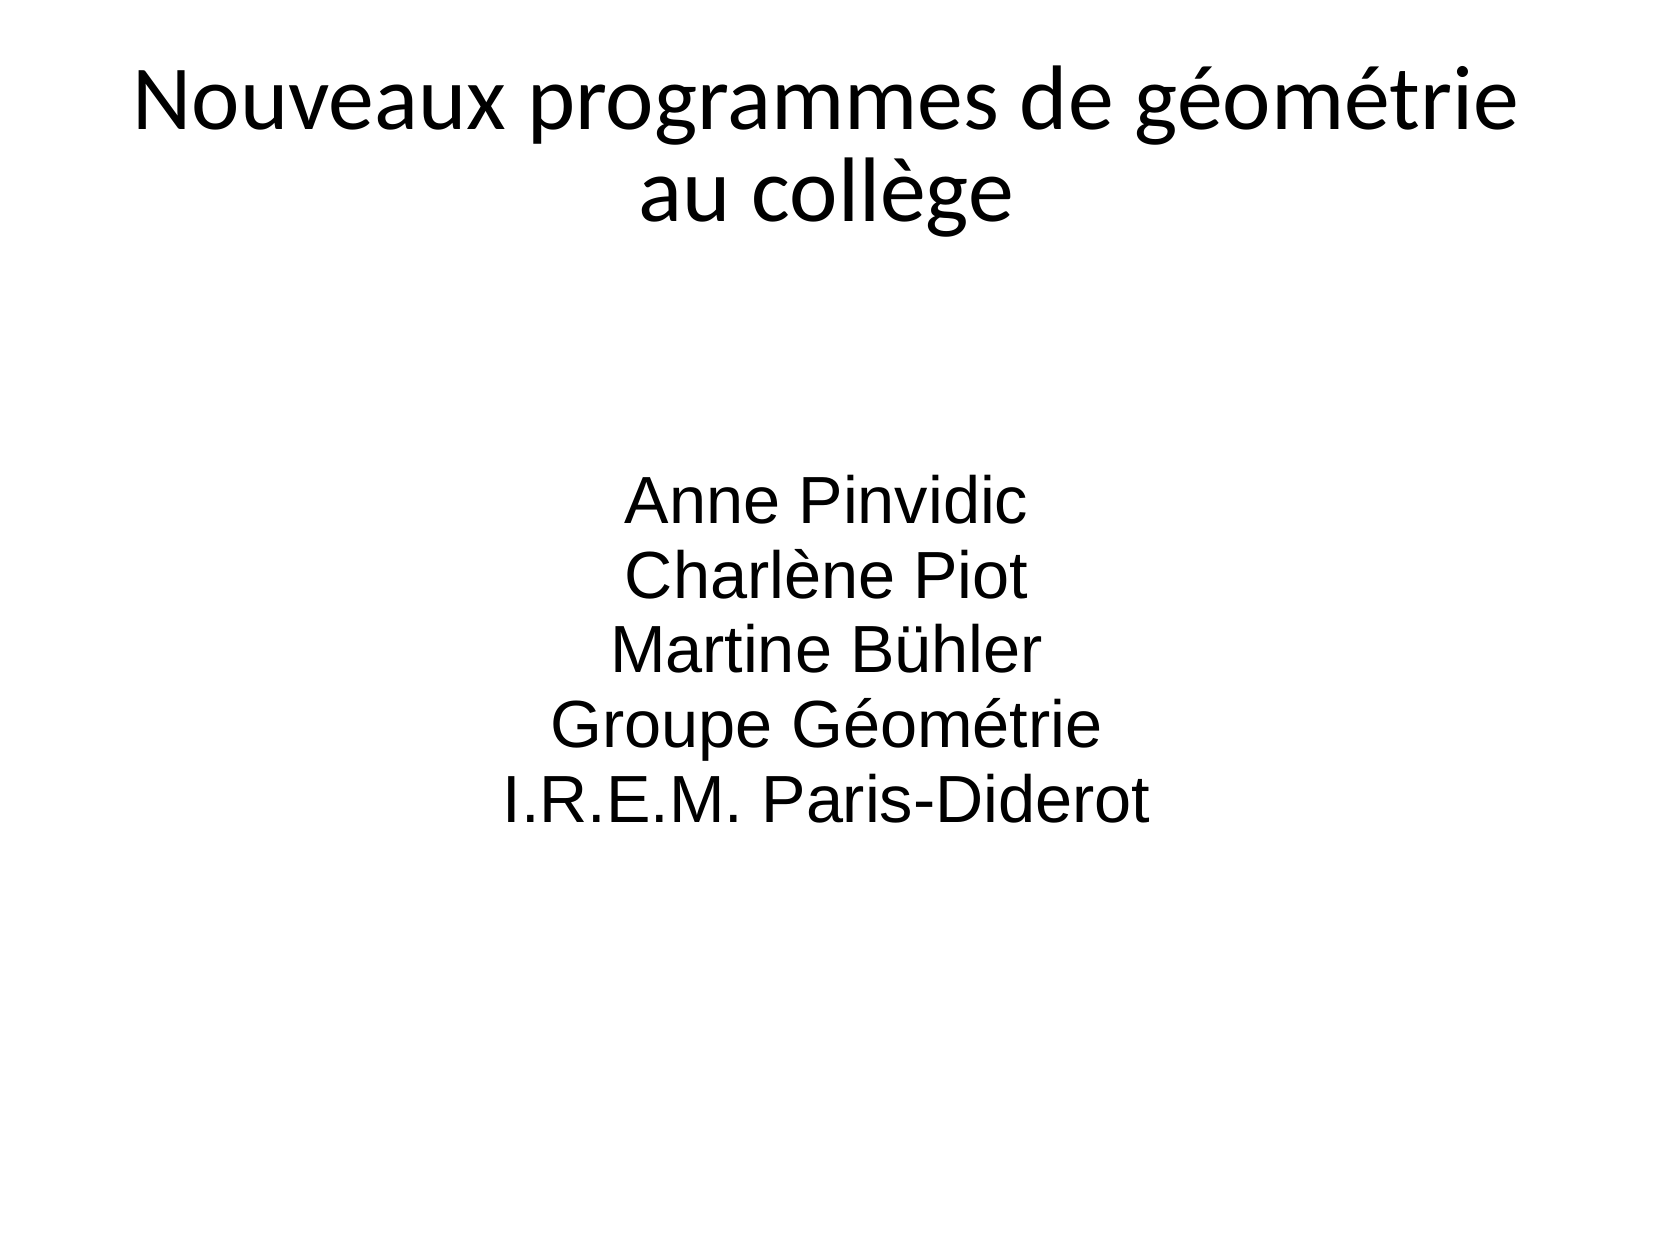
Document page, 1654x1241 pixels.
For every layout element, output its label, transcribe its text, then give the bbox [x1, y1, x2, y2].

title Nouveaux programmes de géométrie au collège [82, 40, 1571, 266]
subtitle Anne Pinvidic Charlène Piot Martine Bühler Groupe Géométrie I.R.E.M. Paris-Diderot [82, 290, 1571, 1010]
